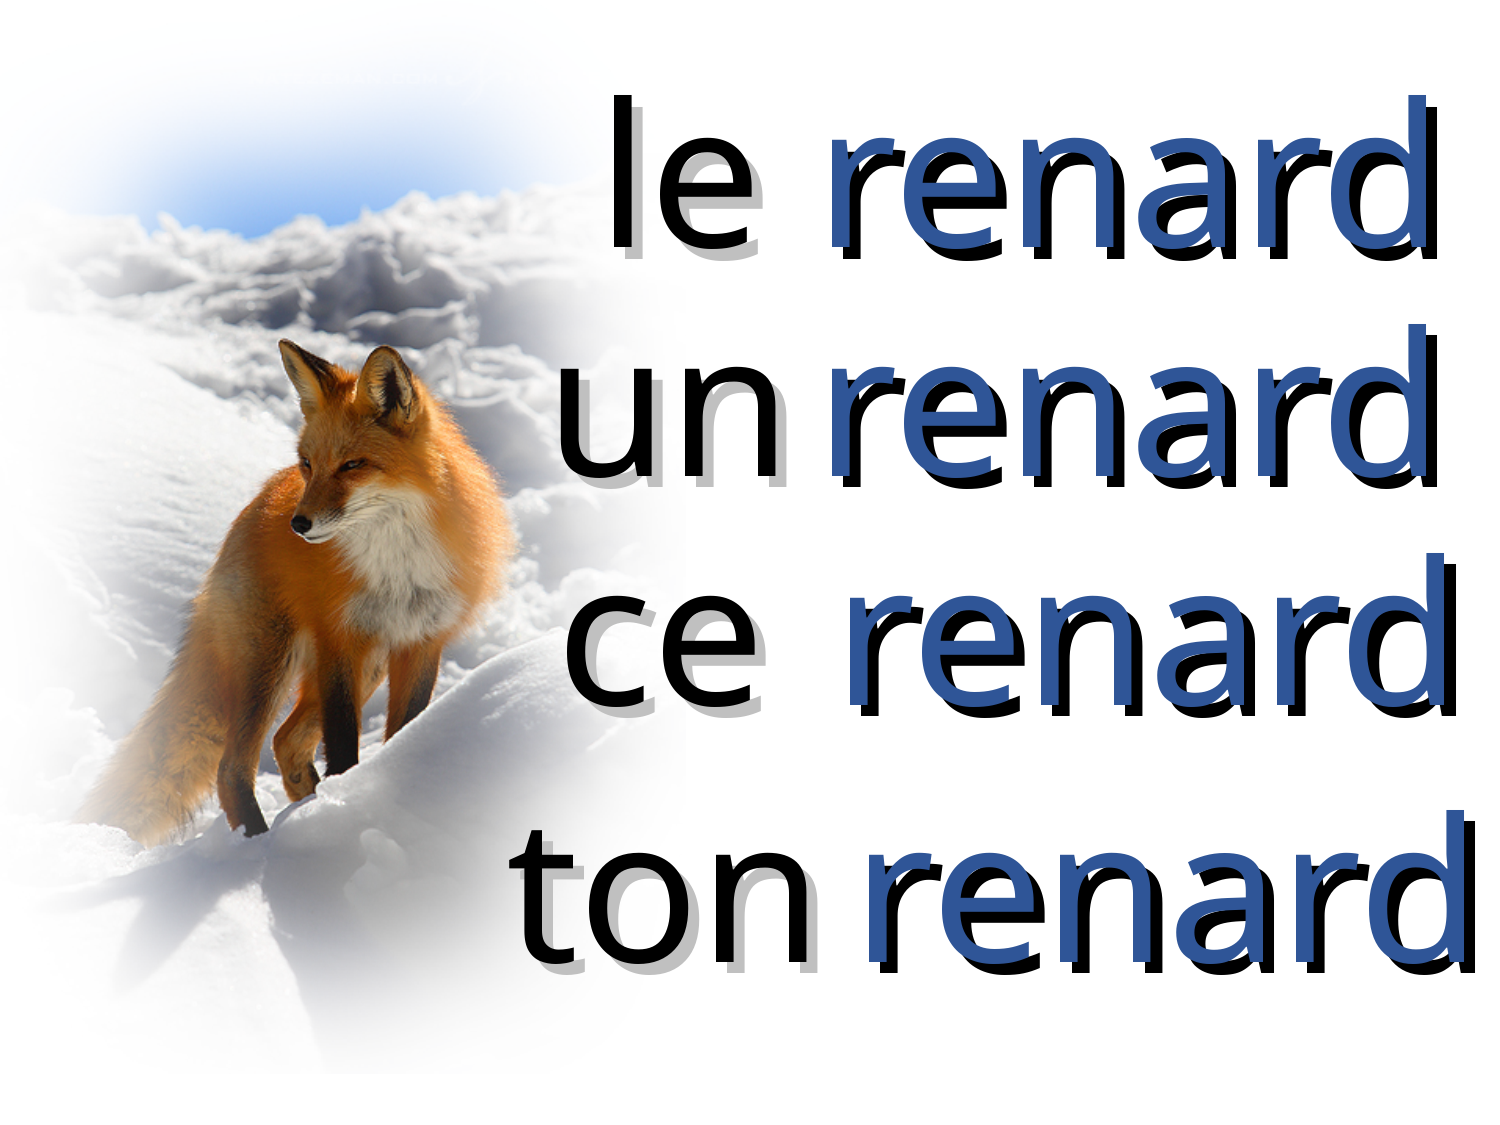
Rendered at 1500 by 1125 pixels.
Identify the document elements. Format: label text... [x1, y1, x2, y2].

text_box ton [492, 755, 839, 1010]
text_box le [583, 40, 777, 269]
picture [0, 0, 686, 1074]
text_box ce [541, 498, 780, 753]
text_box un [530, 269, 807, 524]
text_box renard [839, 755, 1496, 1010]
text_box renard [807, 269, 1459, 524]
text_box renard [800, 40, 1459, 269]
text_box renard [818, 498, 1477, 753]
